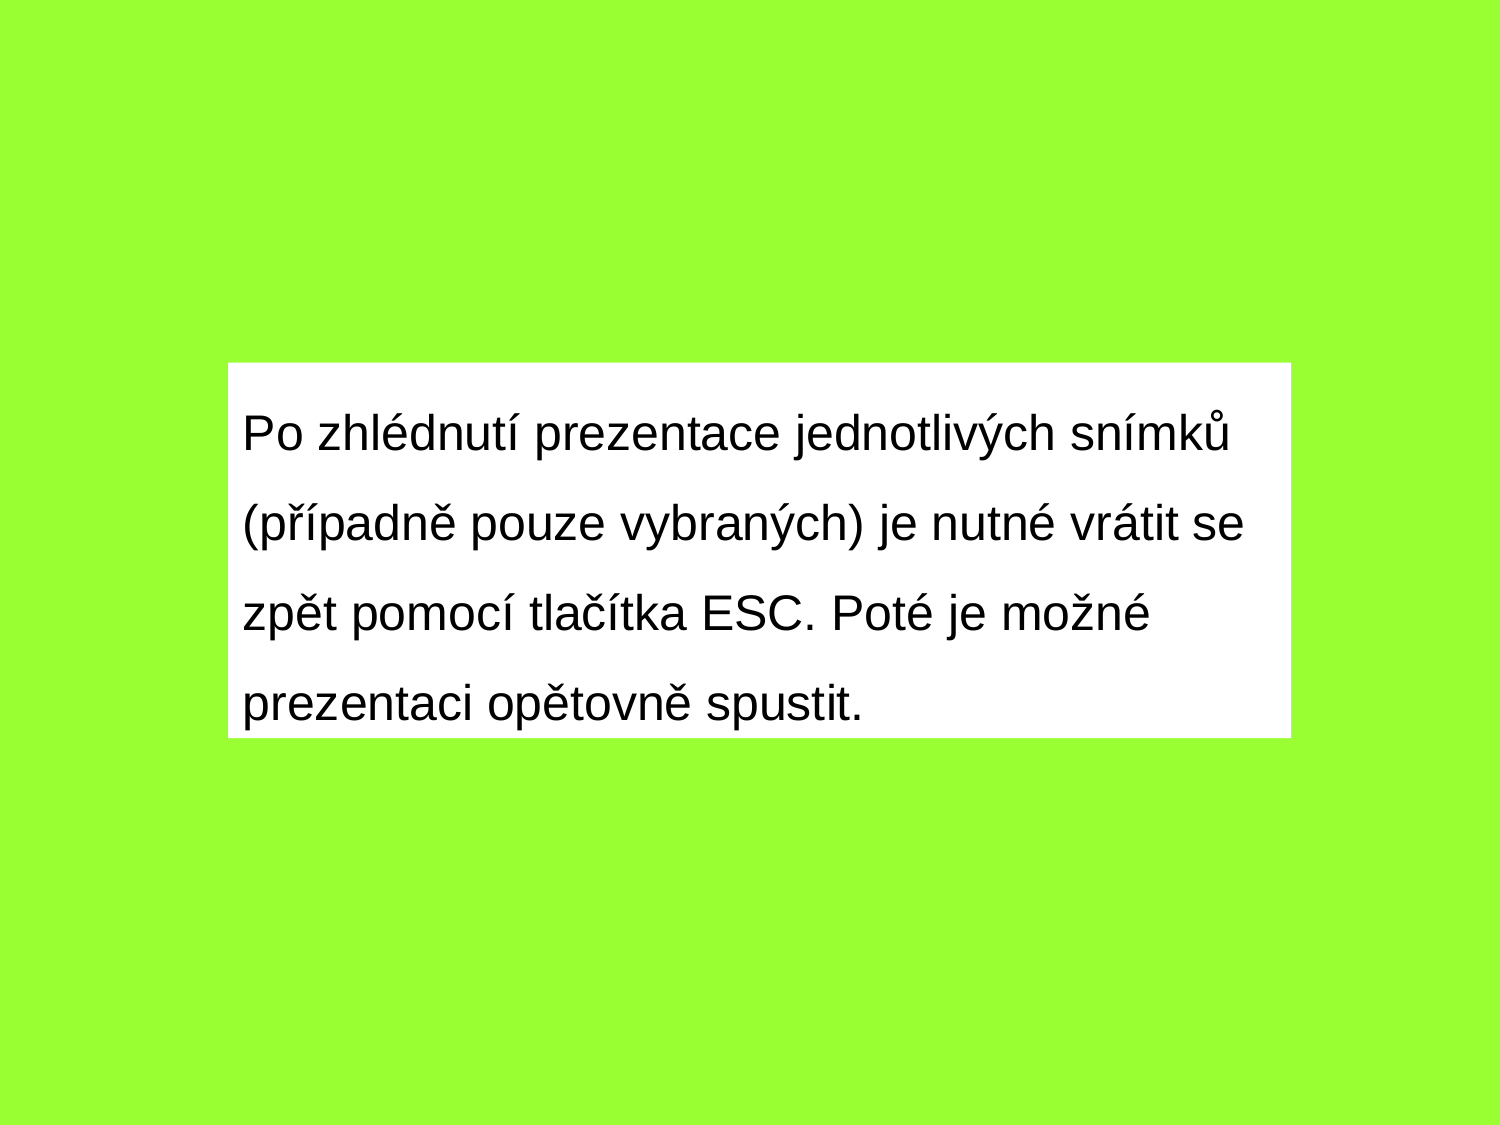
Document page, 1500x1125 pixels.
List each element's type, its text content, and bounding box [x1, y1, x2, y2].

text_box Po zhlédnutí prezentace jednotlivých snímků (případně pouze vybraných) je nutné vrátit se zpět pomocí tlačítka ESC. Poté je možné prezentaci opětovně spustit. [228, 362, 1292, 739]
